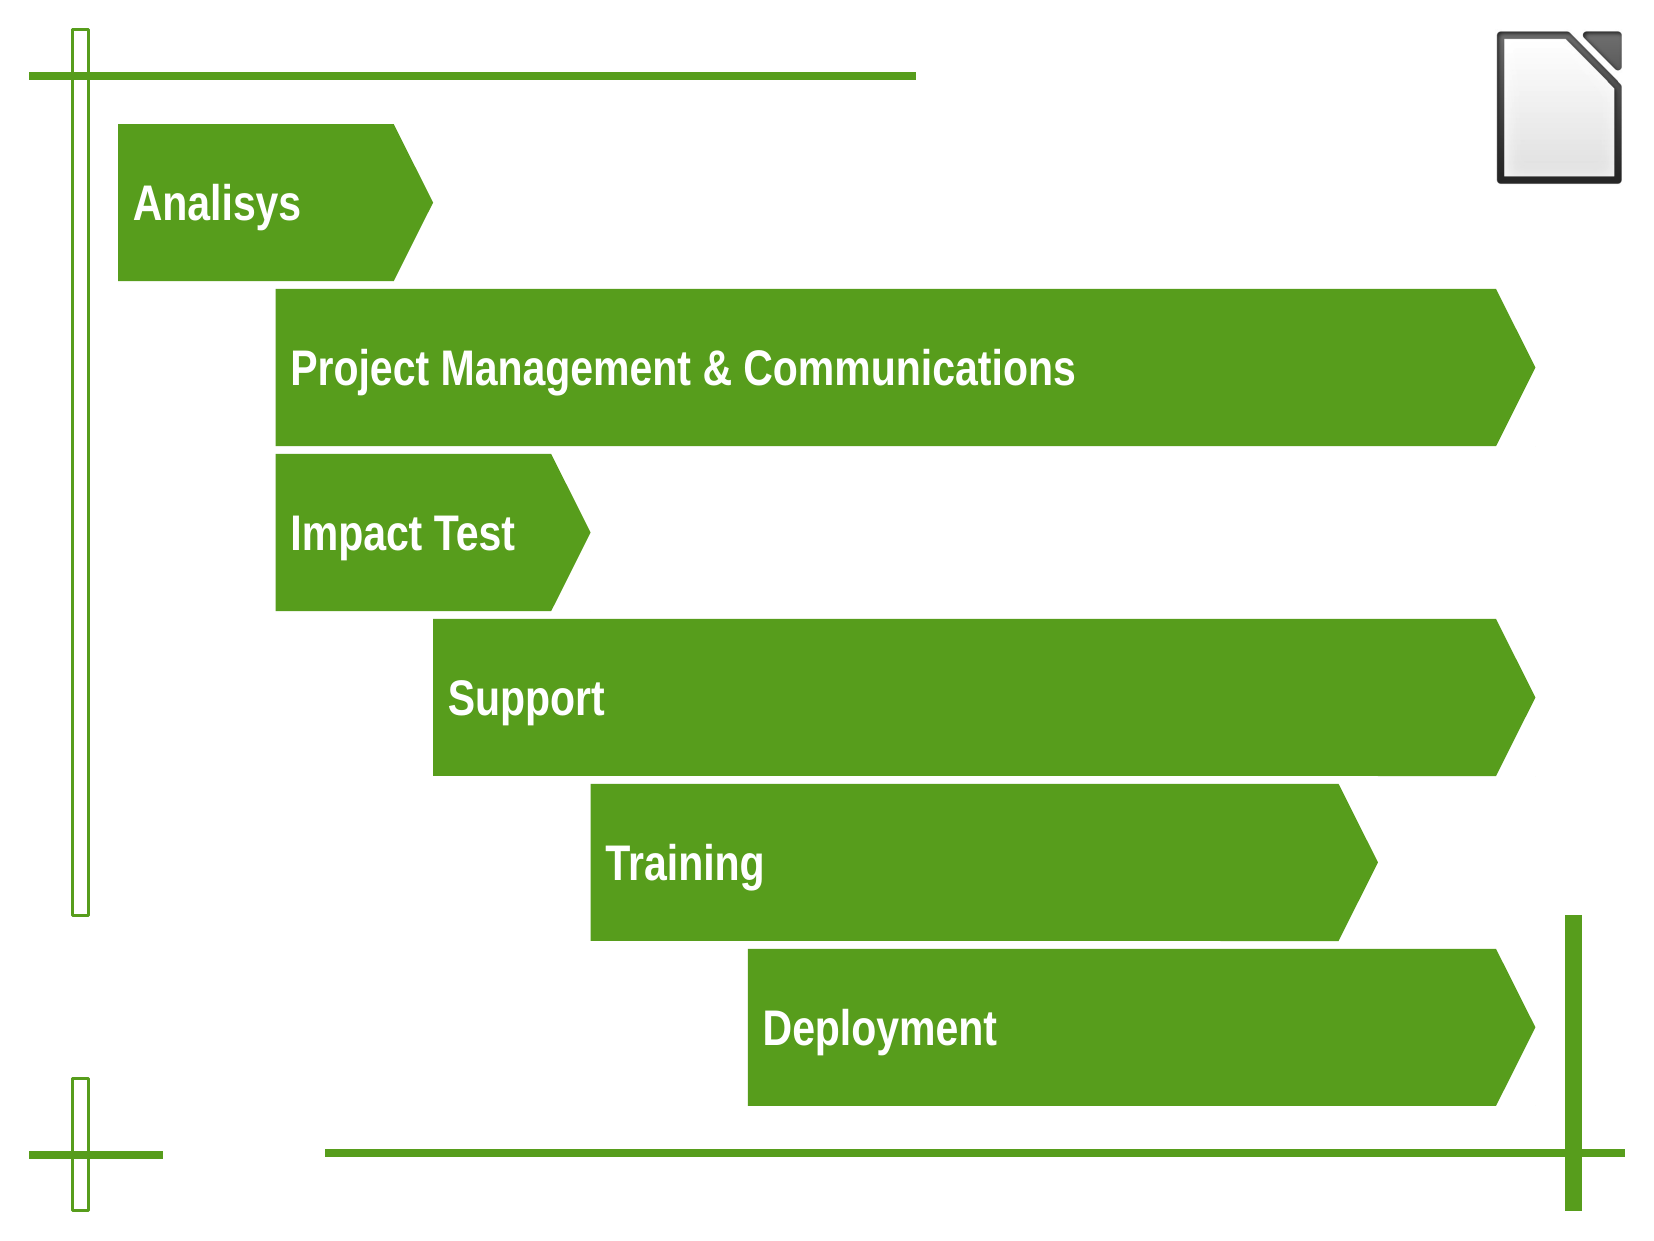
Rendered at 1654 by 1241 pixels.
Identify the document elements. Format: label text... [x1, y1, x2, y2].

text_box Analisys [118, 124, 434, 282]
text_box Support [433, 618, 1536, 777]
text_box Project Management & Communications [275, 288, 1536, 447]
text_box Deployment [747, 948, 1536, 1106]
text_box Training [590, 783, 1378, 942]
picture [1494, 29, 1624, 186]
text_box Impact Test [275, 453, 591, 612]
